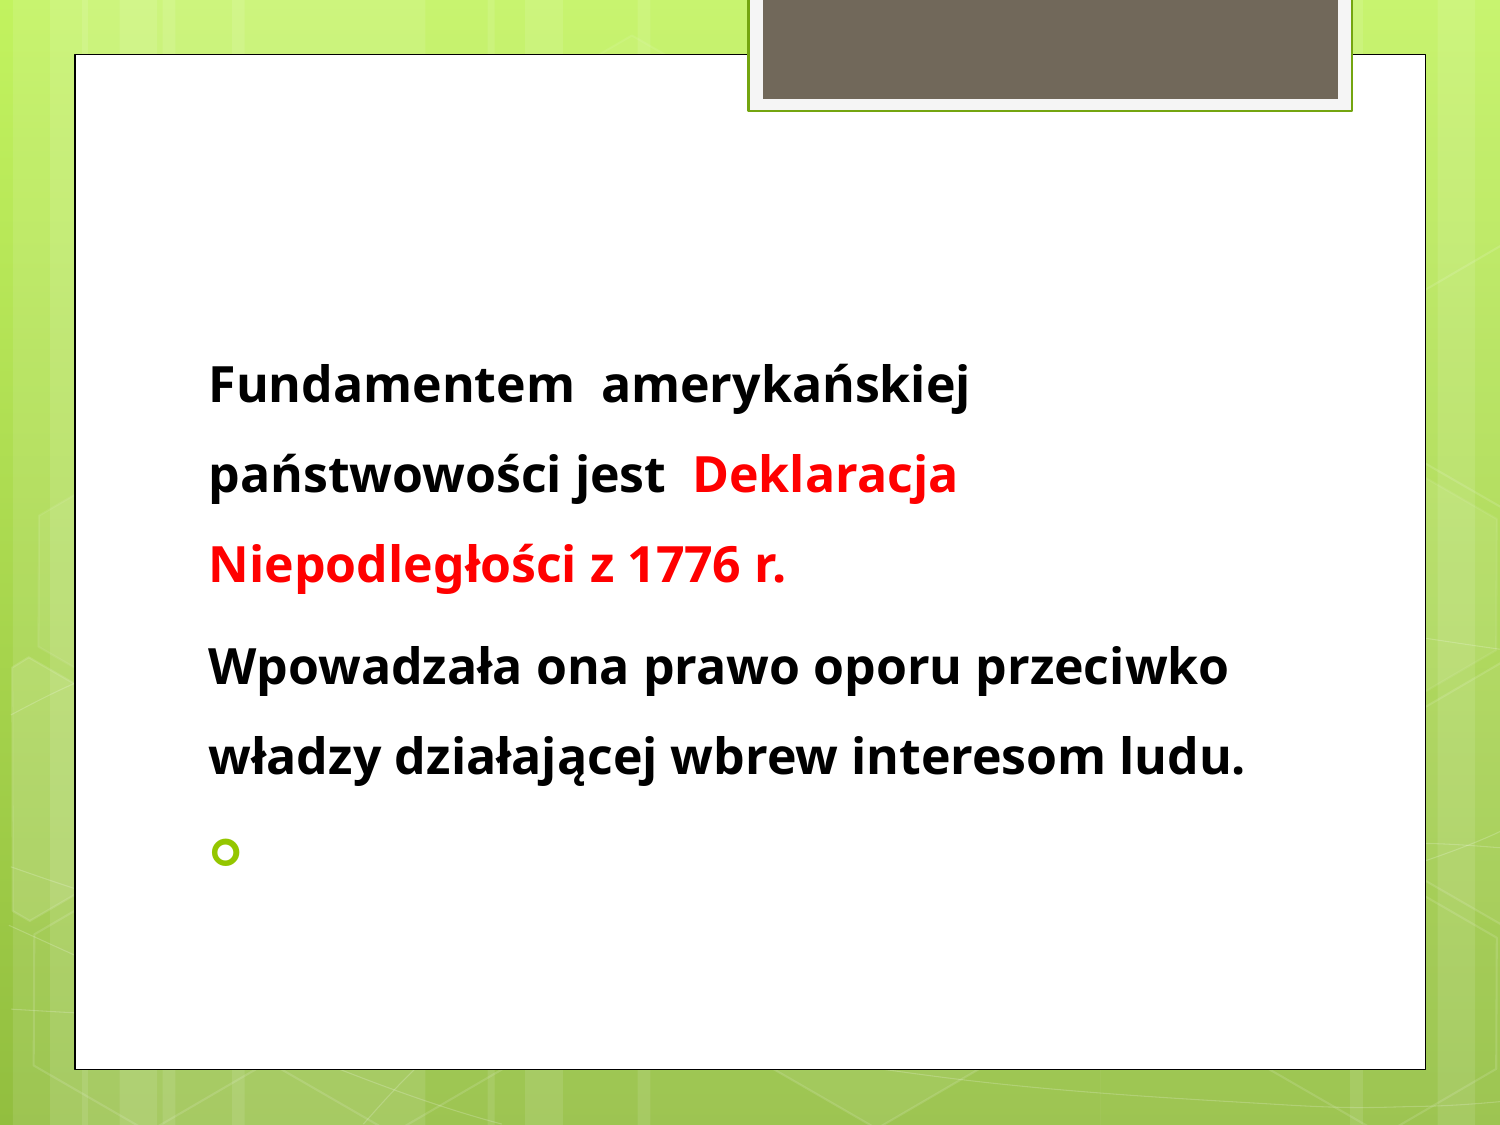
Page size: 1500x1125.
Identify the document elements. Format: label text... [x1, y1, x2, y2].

list Fundamentem amerykańskiej państwowości jest Deklaracja Niepodległości z 1776 r. Wpowadzała ona prawo oporu przeciwko władzy działającej wbrew interesom ludu. [171, 314, 1329, 957]
